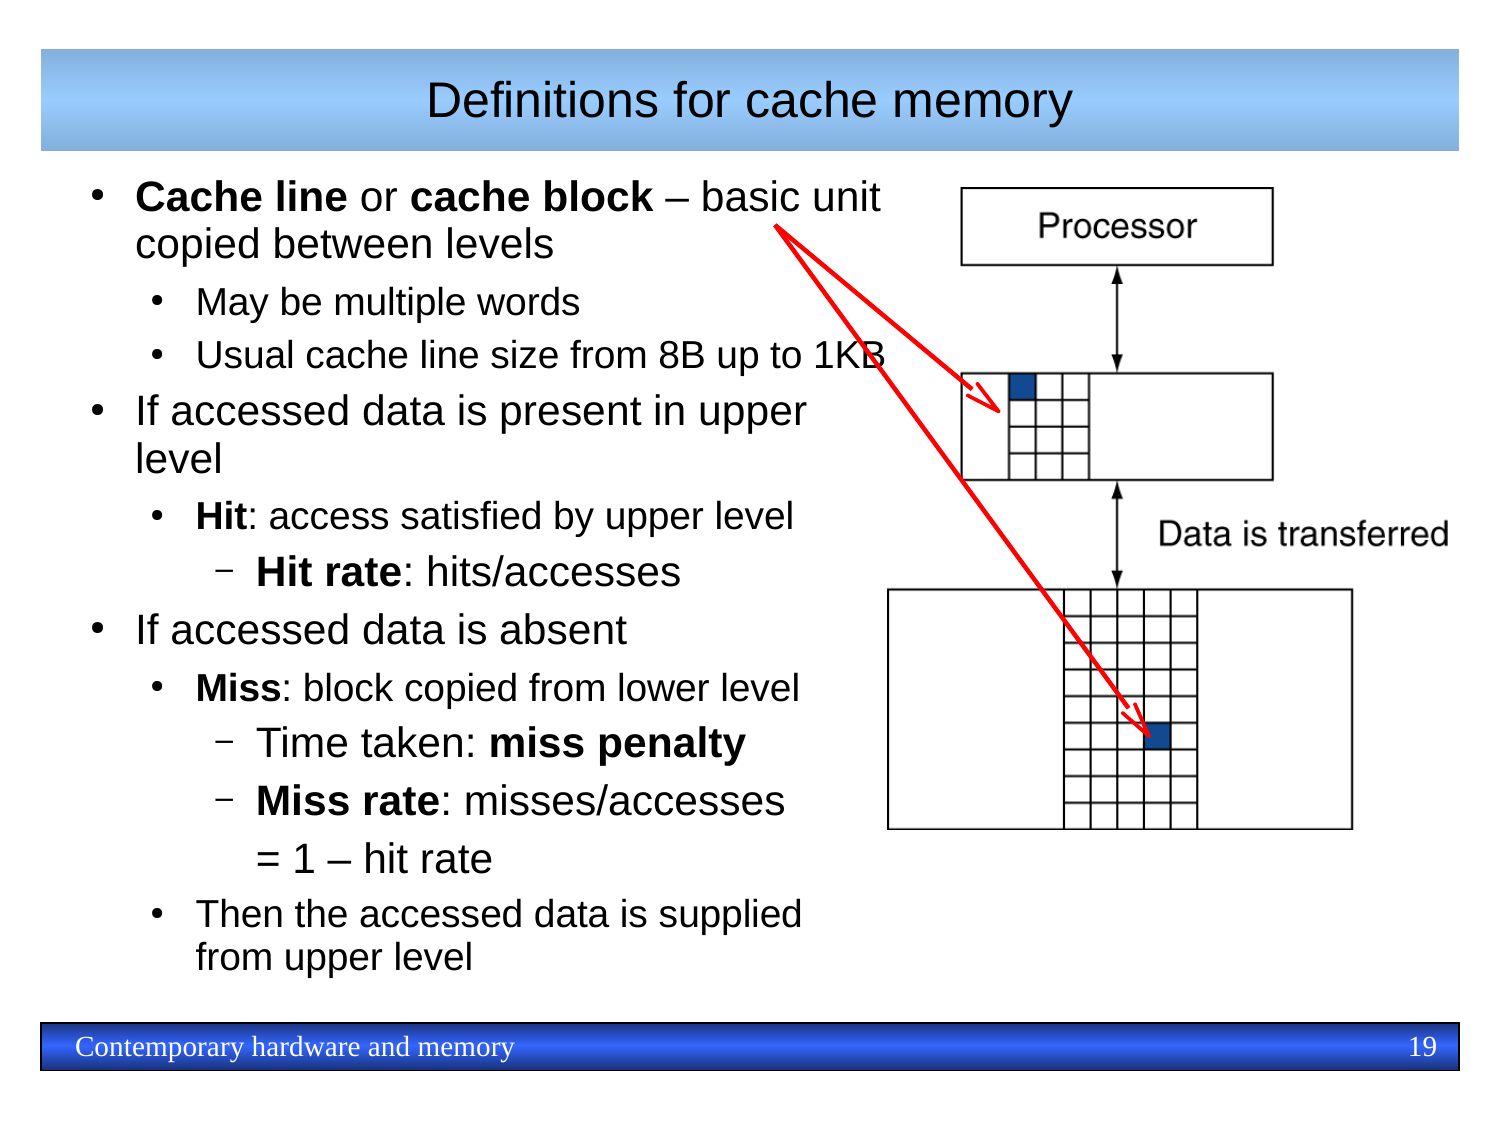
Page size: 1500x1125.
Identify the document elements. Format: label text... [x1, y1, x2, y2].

picture [887, 187, 1450, 830]
list Cache line or cache block – basic unit copied between levels May be multiple words Usual cache line size from 8B up to 1KB If accessed data is present in upper level Hit: access satisfied by upper level Hit rate: hits/accesses If accessed data is absent Miss: block copied from lower level Time taken: miss penalty Miss rate: misses/accesses = 1 – hit rate Then the accessed data is supplied from upper level [75, 172, 888, 1025]
list Cache line or cache block – basic unit copied between levels May be multiple words Usual cache line size from 8B up to 1KB If accessed data is present in upper level Hit: access satisfied by upper level Hit rate: hits/accesses If accessed data is absent Miss: block copied from lower level Time taken: miss penalty Miss rate: misses/accesses = 1 – hit rate Then the accessed data is supplied from upper level [792, 243, 887, 372]
title Definitions for cache memory [41, 49, 1459, 151]
